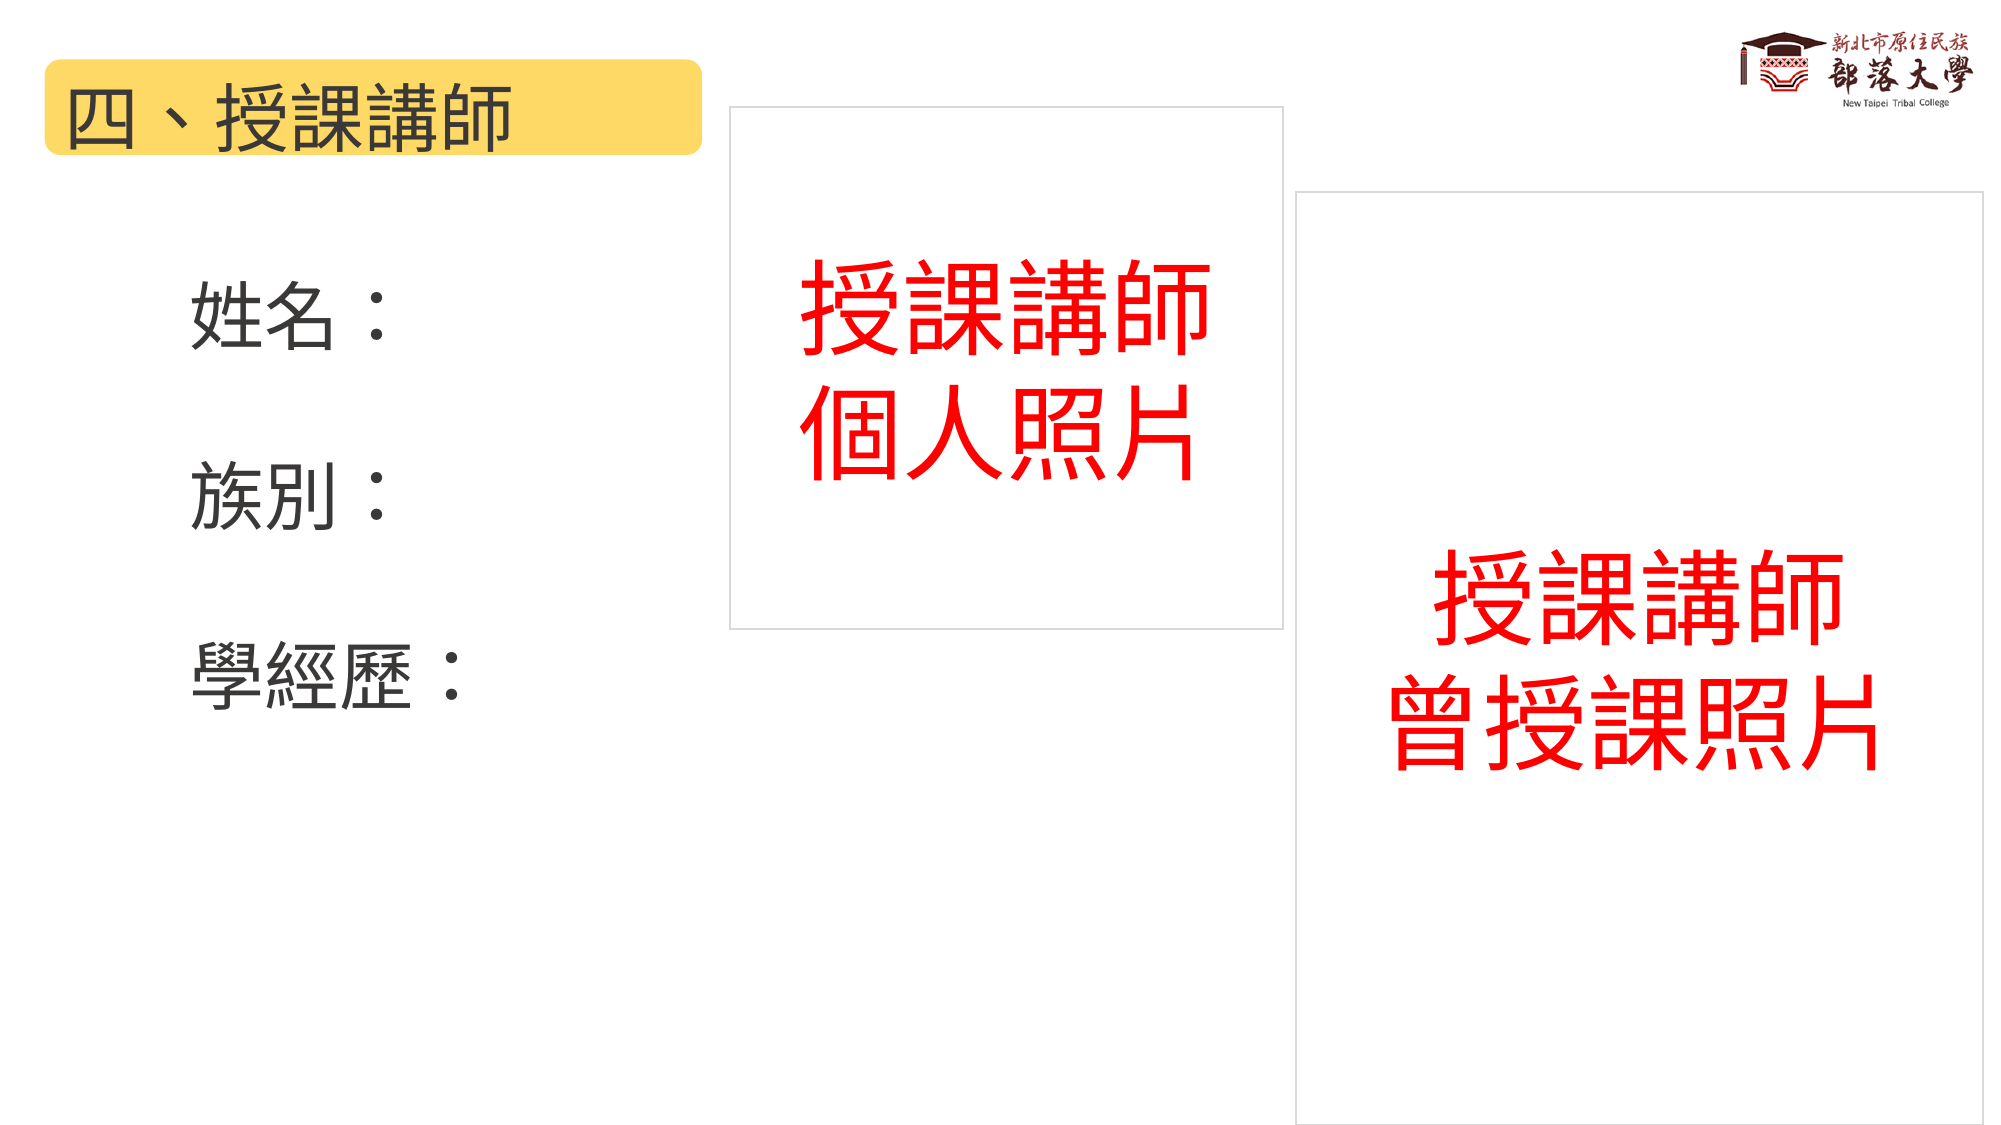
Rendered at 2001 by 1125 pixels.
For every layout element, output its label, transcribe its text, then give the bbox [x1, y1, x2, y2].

text_box 授課講師 曾授課照片 [1296, 192, 1983, 1125]
text_box 授課講師 個人照片 [730, 107, 1283, 629]
picture [1731, 29, 1983, 108]
text_box 四、授課講師 [44, 59, 703, 156]
text_box 姓名： 族別： 學經歷： [175, 171, 844, 886]
